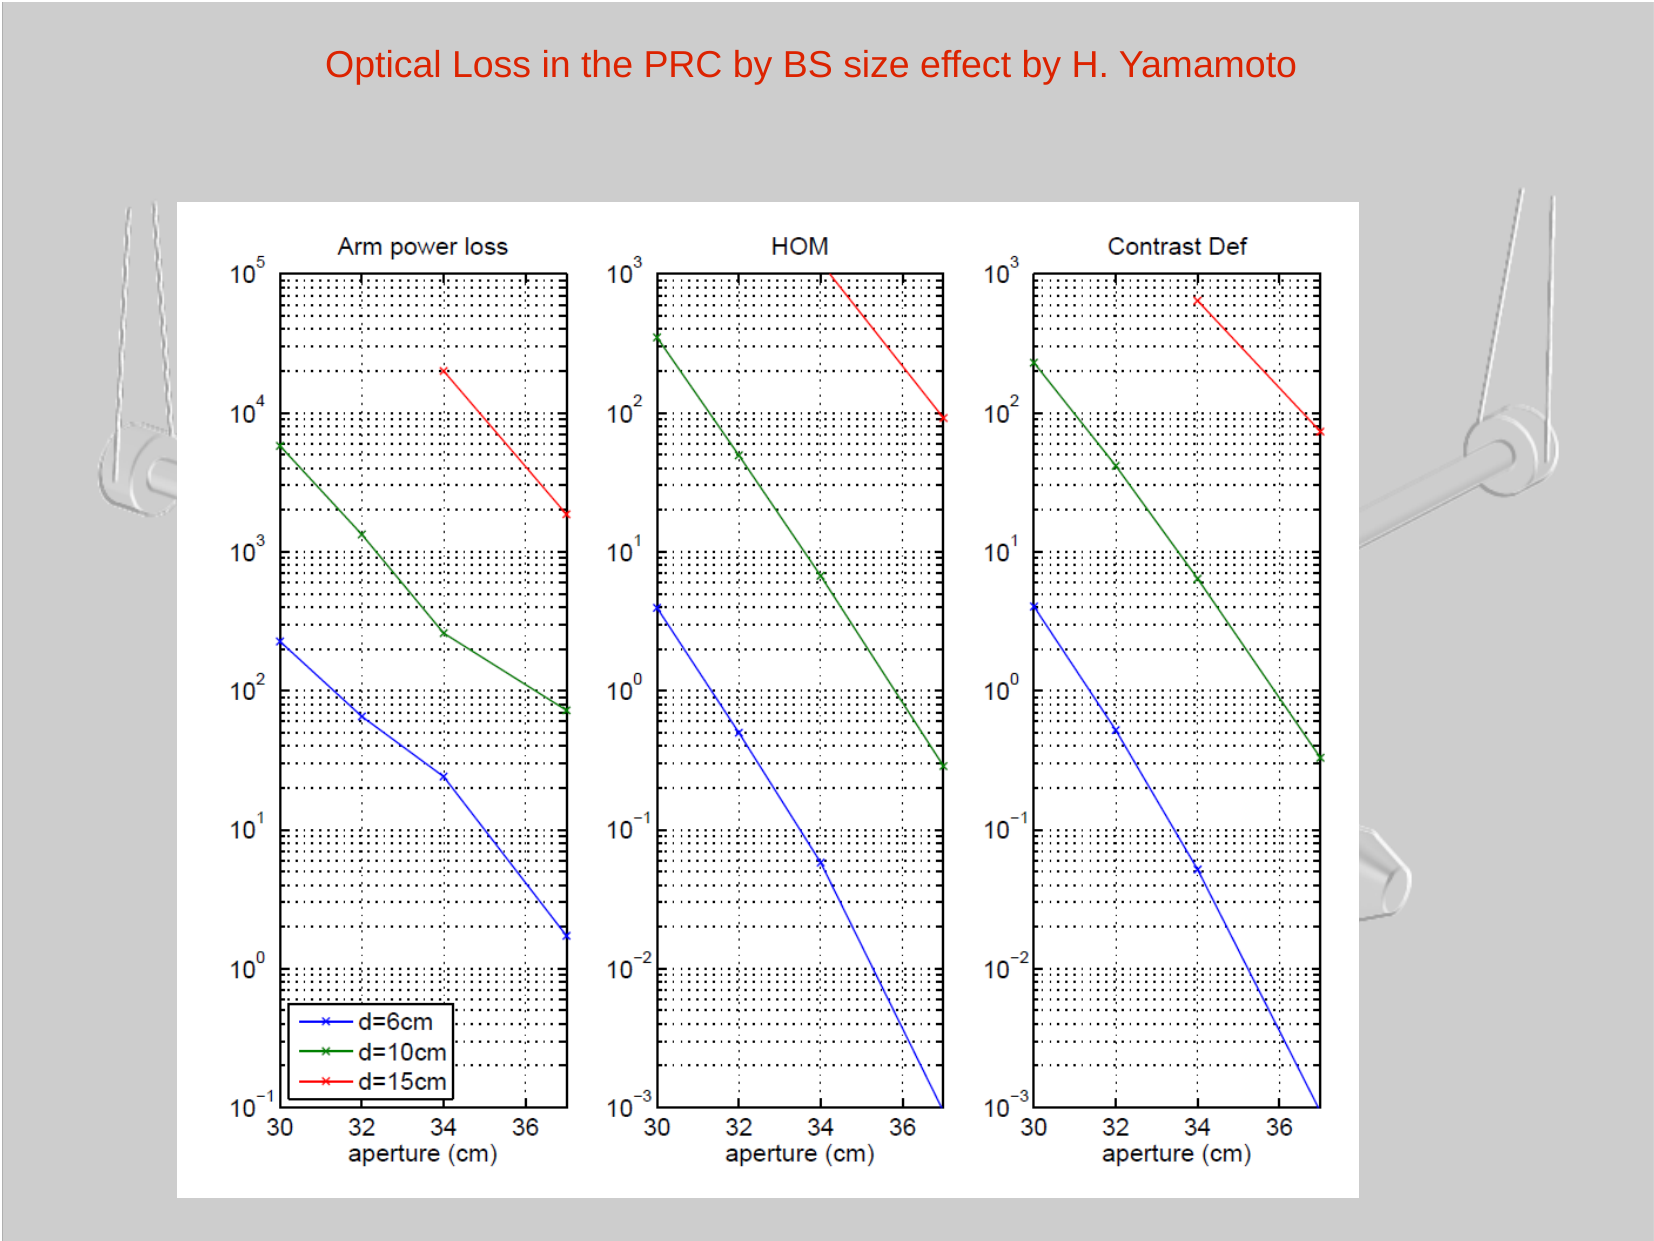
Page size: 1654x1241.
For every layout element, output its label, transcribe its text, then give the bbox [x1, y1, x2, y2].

text_box Optical Loss in the PRC by BS size effect by H. Yamamoto [310, 35, 1313, 93]
picture [1, 2, 1654, 1241]
